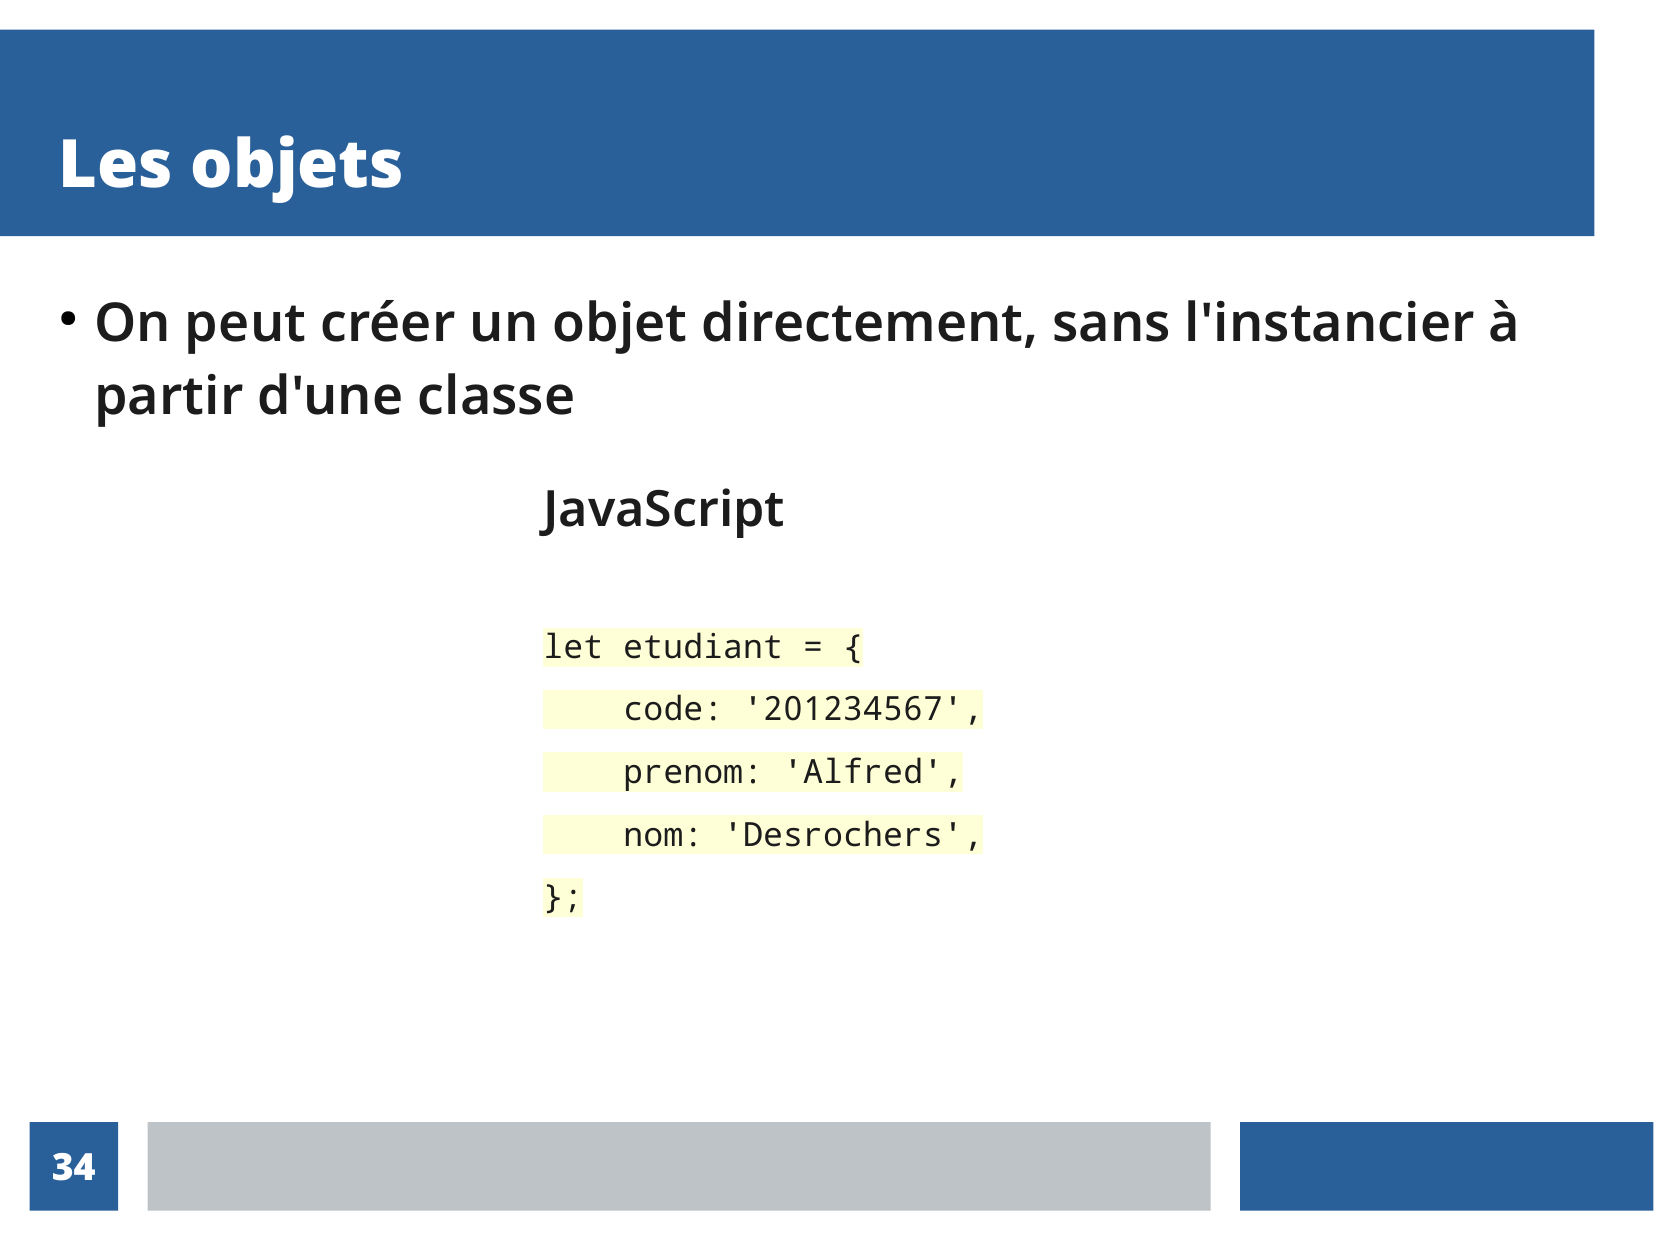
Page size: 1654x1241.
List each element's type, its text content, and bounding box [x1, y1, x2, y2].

list JavaScript let etudiant = { code: '201234567', prenom: 'Alfred', nom: 'Desrochers', }; [543, 472, 1028, 969]
list On peut créer un objet directement, sans l'instancier à partir d'une classe [59, 283, 1565, 432]
title Les objets [59, 59, 1595, 207]
